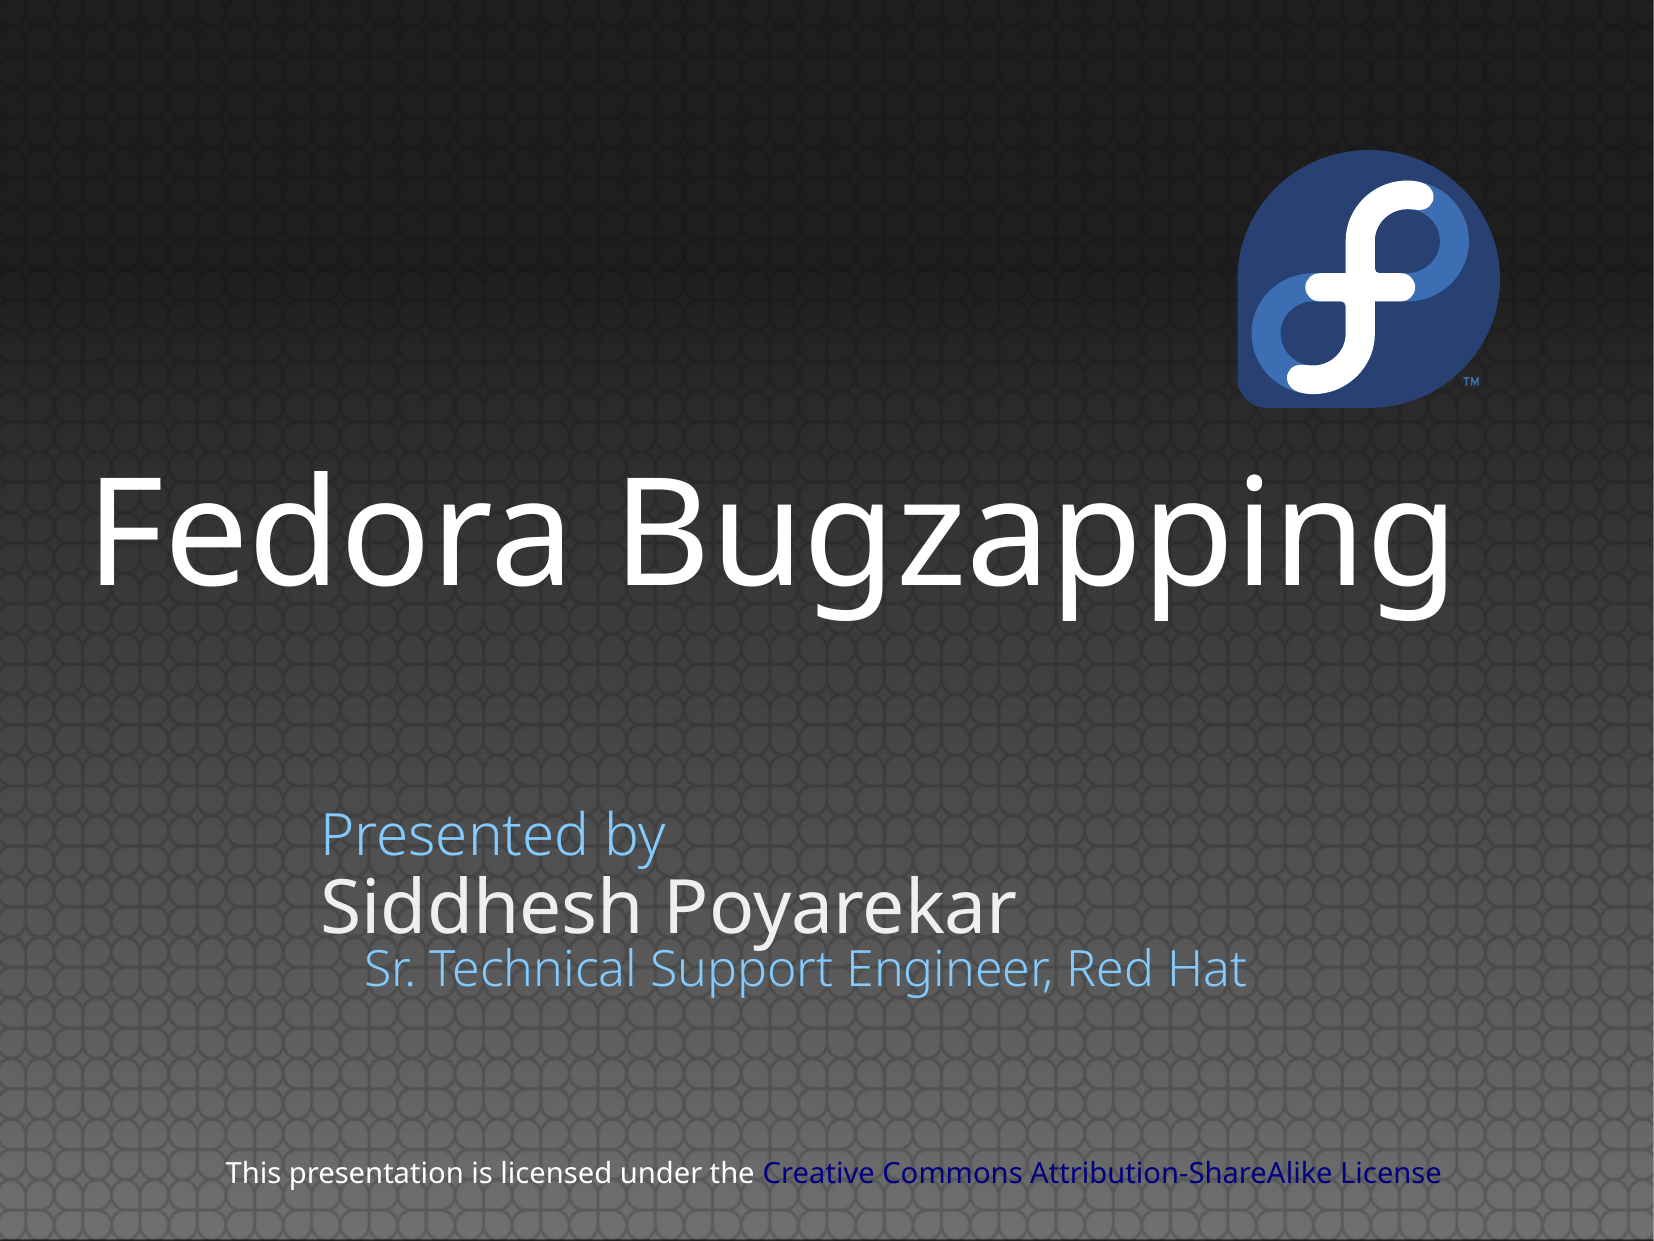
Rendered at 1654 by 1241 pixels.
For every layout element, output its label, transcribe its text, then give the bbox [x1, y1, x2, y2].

text_box Siddhesh Poyarekar [305, 846, 1057, 946]
picture [0, 0, 1654, 1241]
text_box Presented by [305, 785, 681, 866]
text_box Sr. Technical Support Engineer, Red Hat [350, 925, 1263, 997]
text_box Fedora Bugzapping [37, 417, 1475, 601]
text_box This presentation is licensed under the Creative Commons Attribution-ShareAlike License [233, 1144, 1435, 1229]
